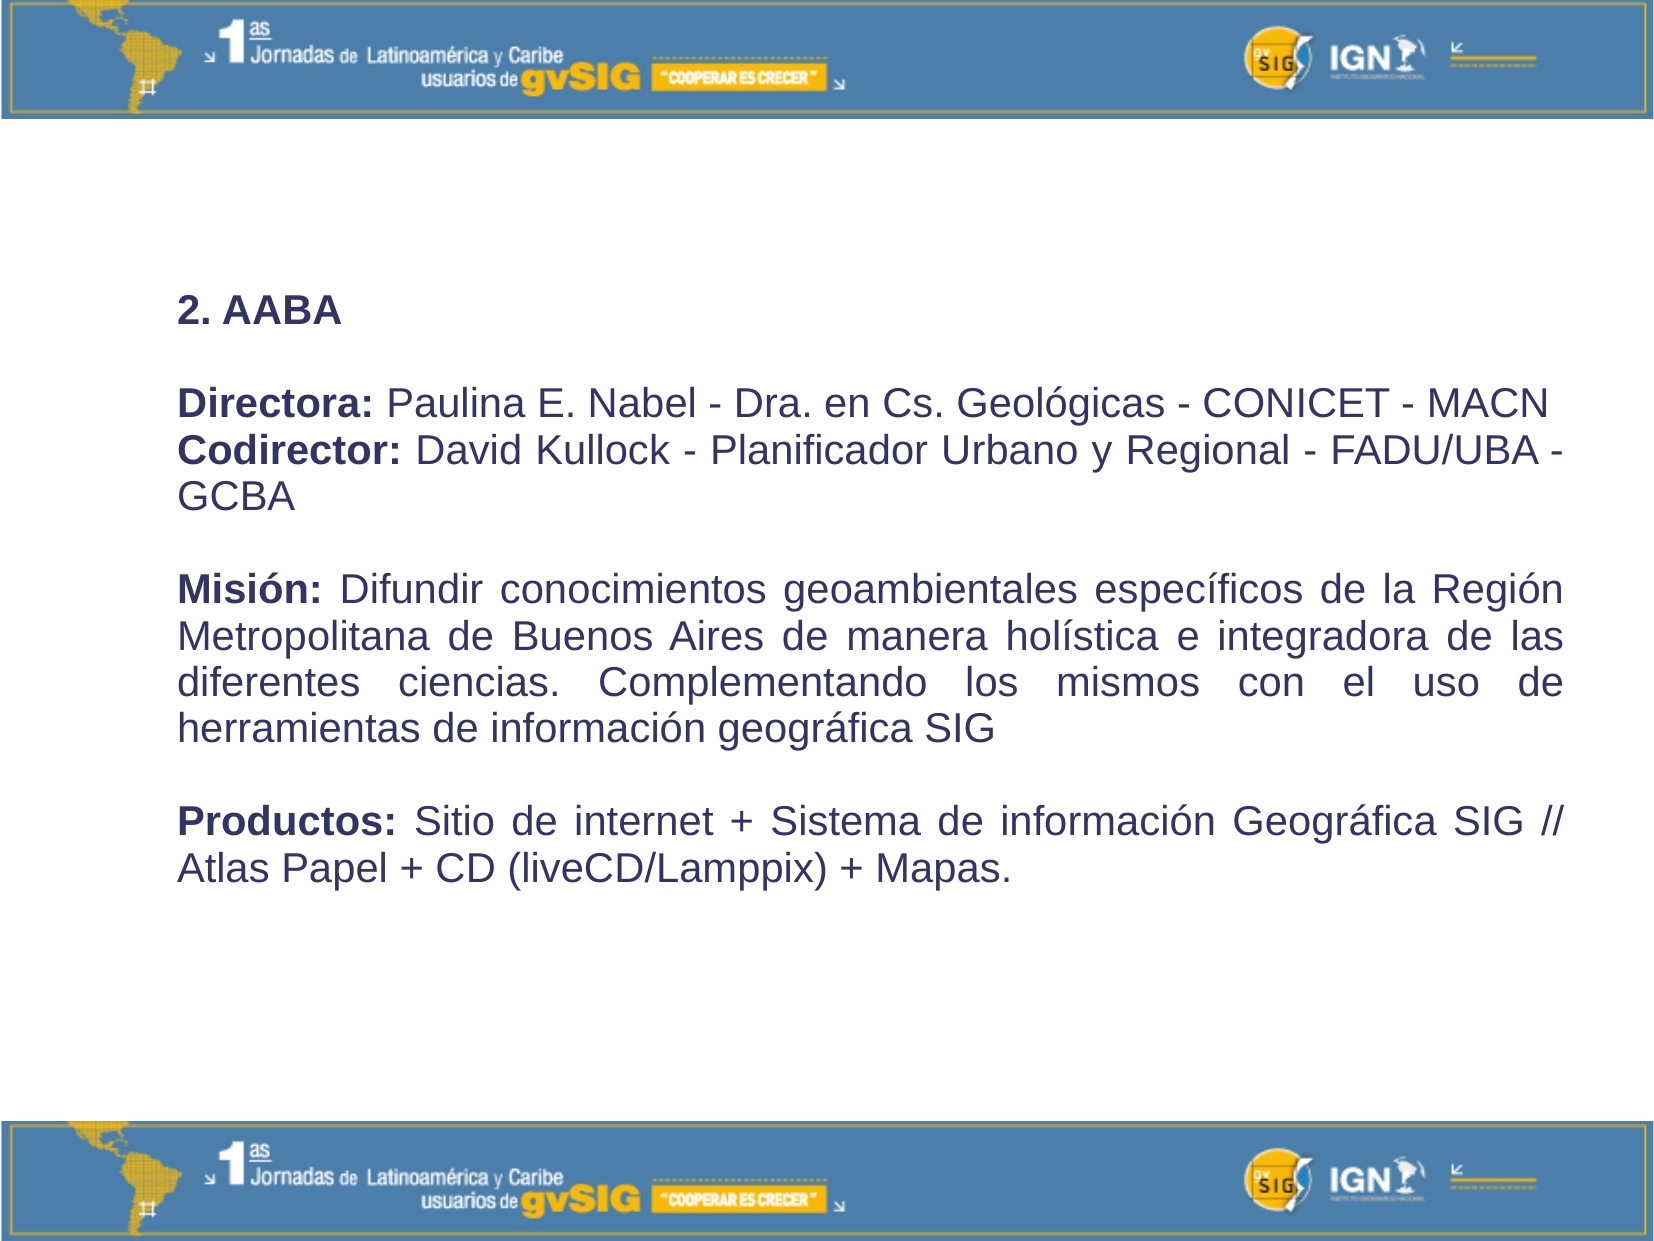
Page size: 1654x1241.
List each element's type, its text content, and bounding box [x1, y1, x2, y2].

text_box 2. AABA Directora: Paulina E. Nabel - Dra. en Cs. Geológicas - CONICET - MACN Codirector: David Kullock - Planificador Urbano y Regional - FADU/UBA - GCBA Misión: Difundir conocimientos geoambientales específicos de la Región Metropolitana de Buenos Aires de manera holística e integradora de las diferentes ciencias. Complementando los mismos con el uso de herramientas de información geográfica SIG Productos: Sitio de internet + Sistema de información Geográfica SIG // Atlas Papel + CD (liveCD/Lamppix) + Mapas. [177, 177, 1565, 1057]
picture [0, 1121, 1654, 1241]
picture [0, 0, 1654, 119]
